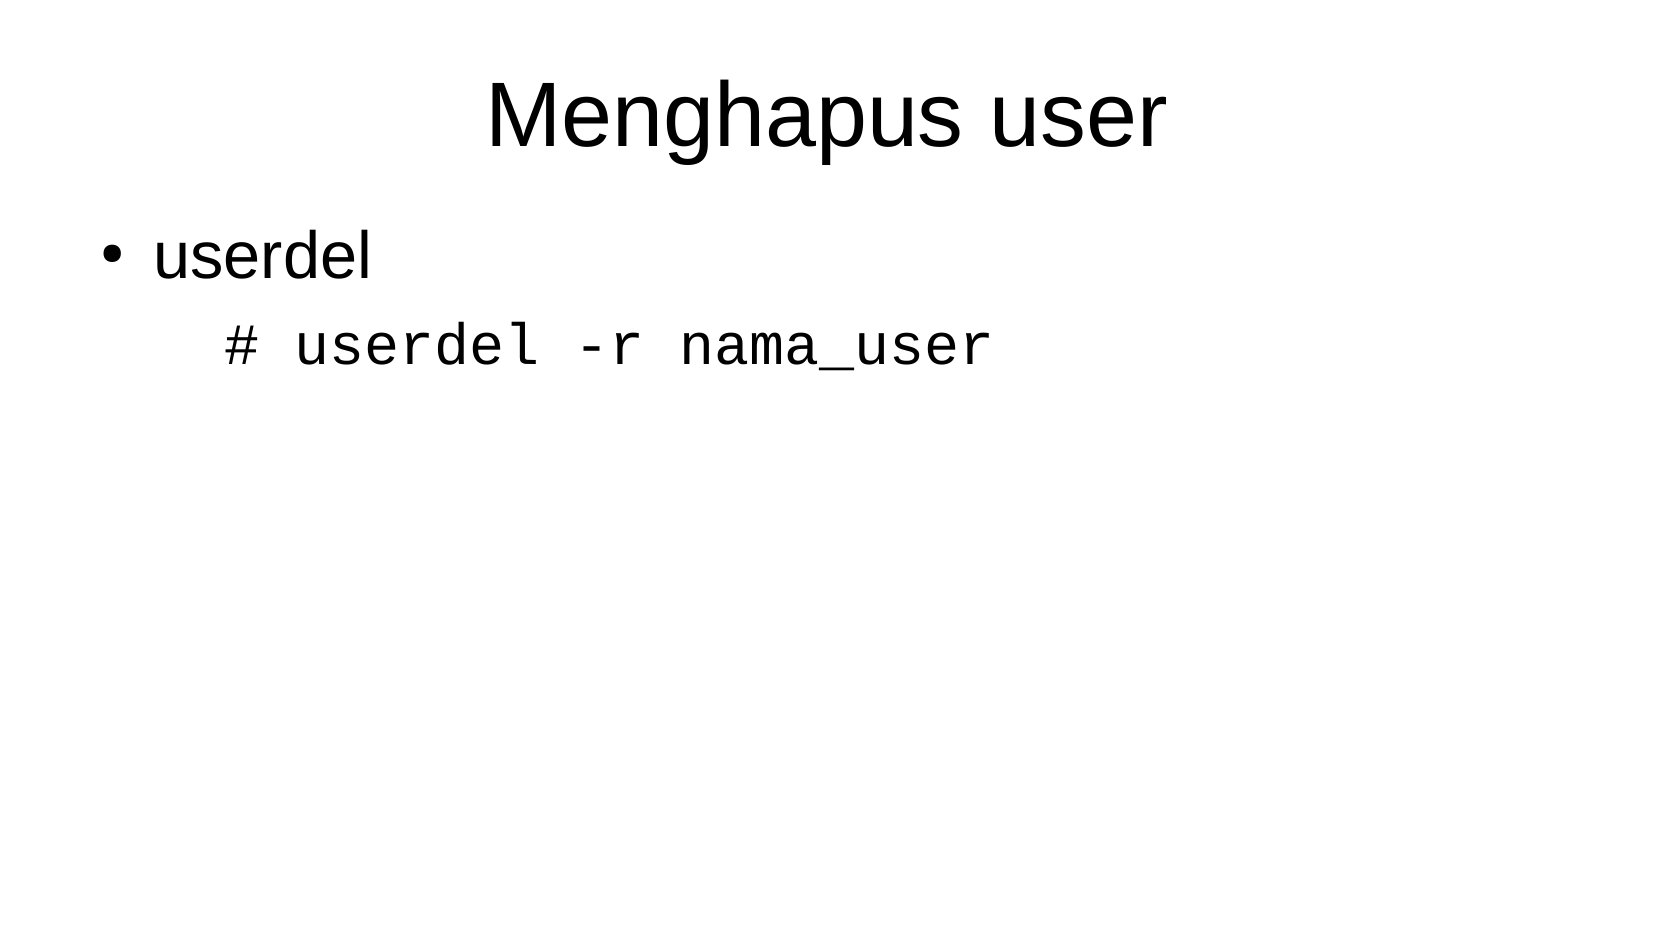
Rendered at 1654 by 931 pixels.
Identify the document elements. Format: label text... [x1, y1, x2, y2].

list userdel # userdel -r nama_user [82, 217, 1571, 758]
title Menghapus user [82, 37, 1571, 193]
